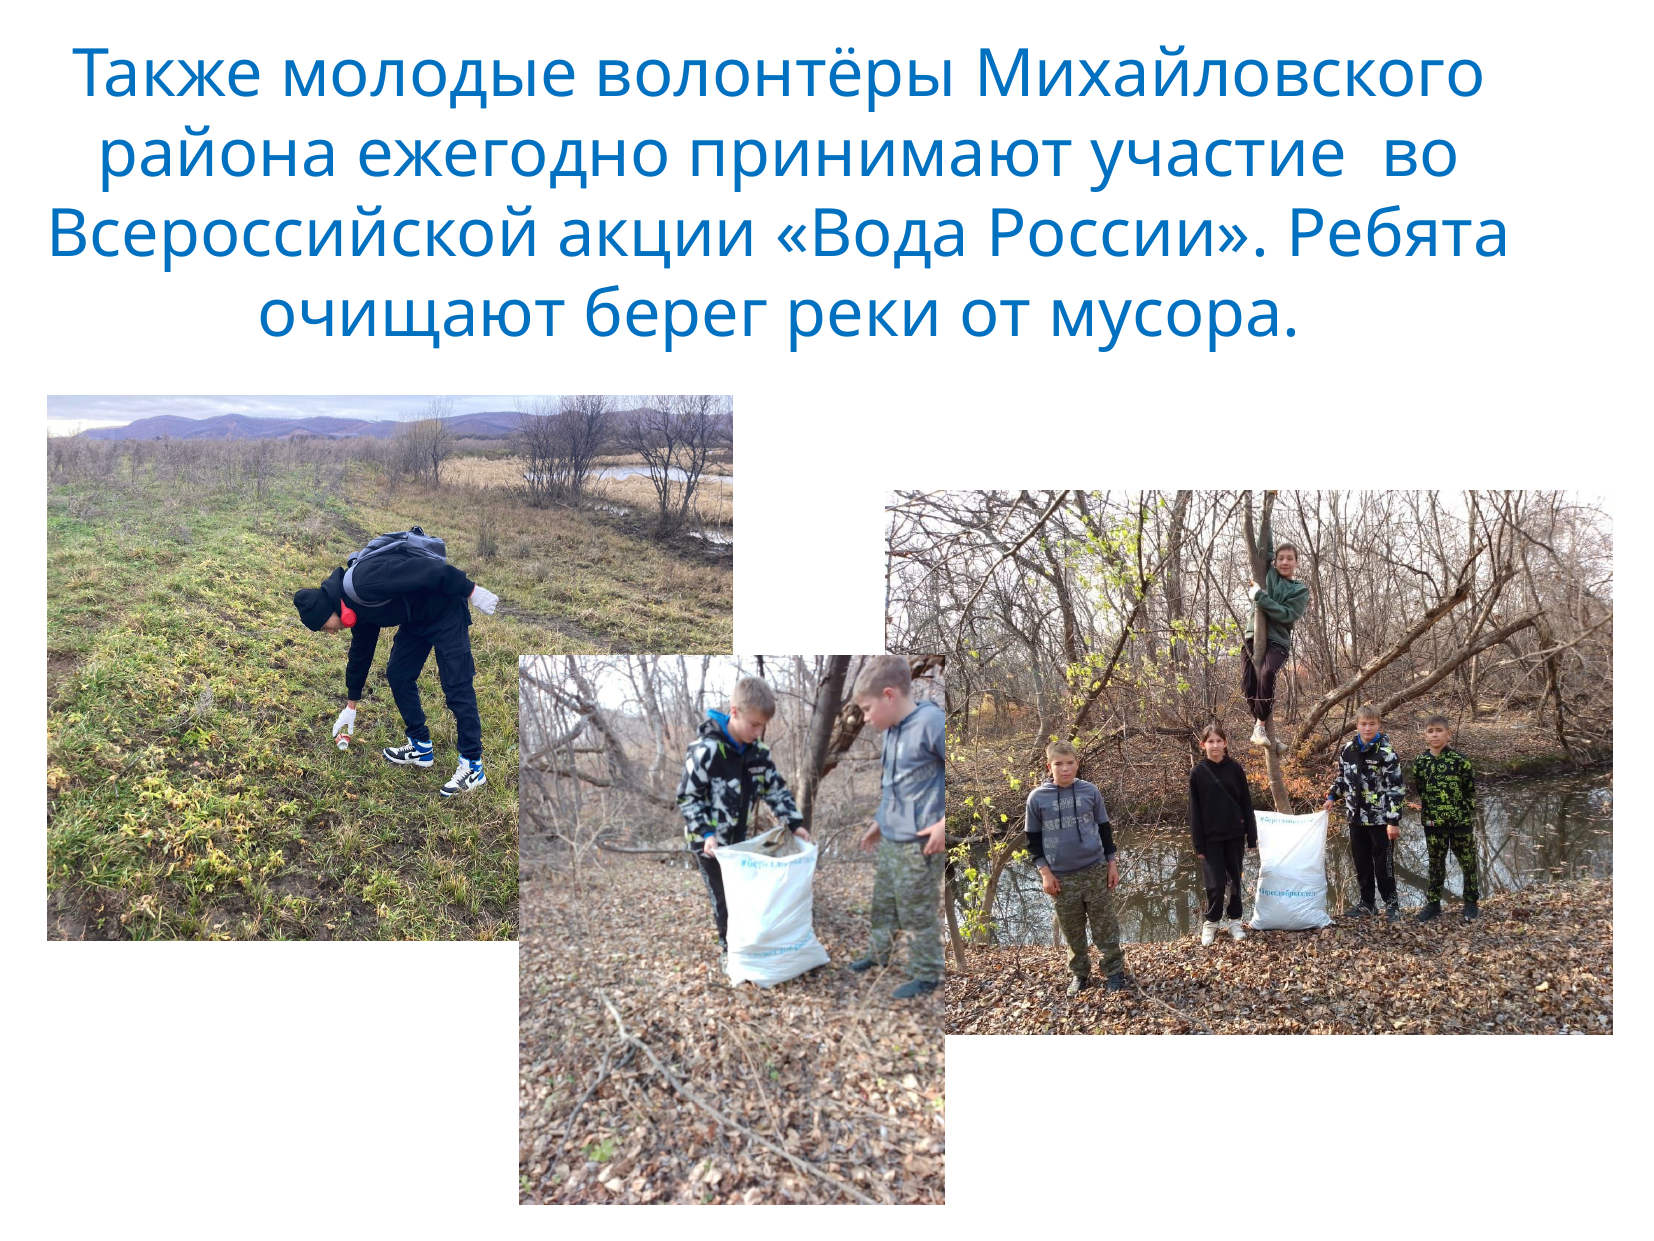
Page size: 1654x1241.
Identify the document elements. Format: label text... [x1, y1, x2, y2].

picture [47, 395, 1613, 1205]
text_box [19, 0, 1652, 231]
title Также молодые волонтёры Михайловского района ежегодно принимают участие во Всероссийской акции «Вода России». Ребята очищают берег реки от мусора. [35, 231, 1524, 325]
